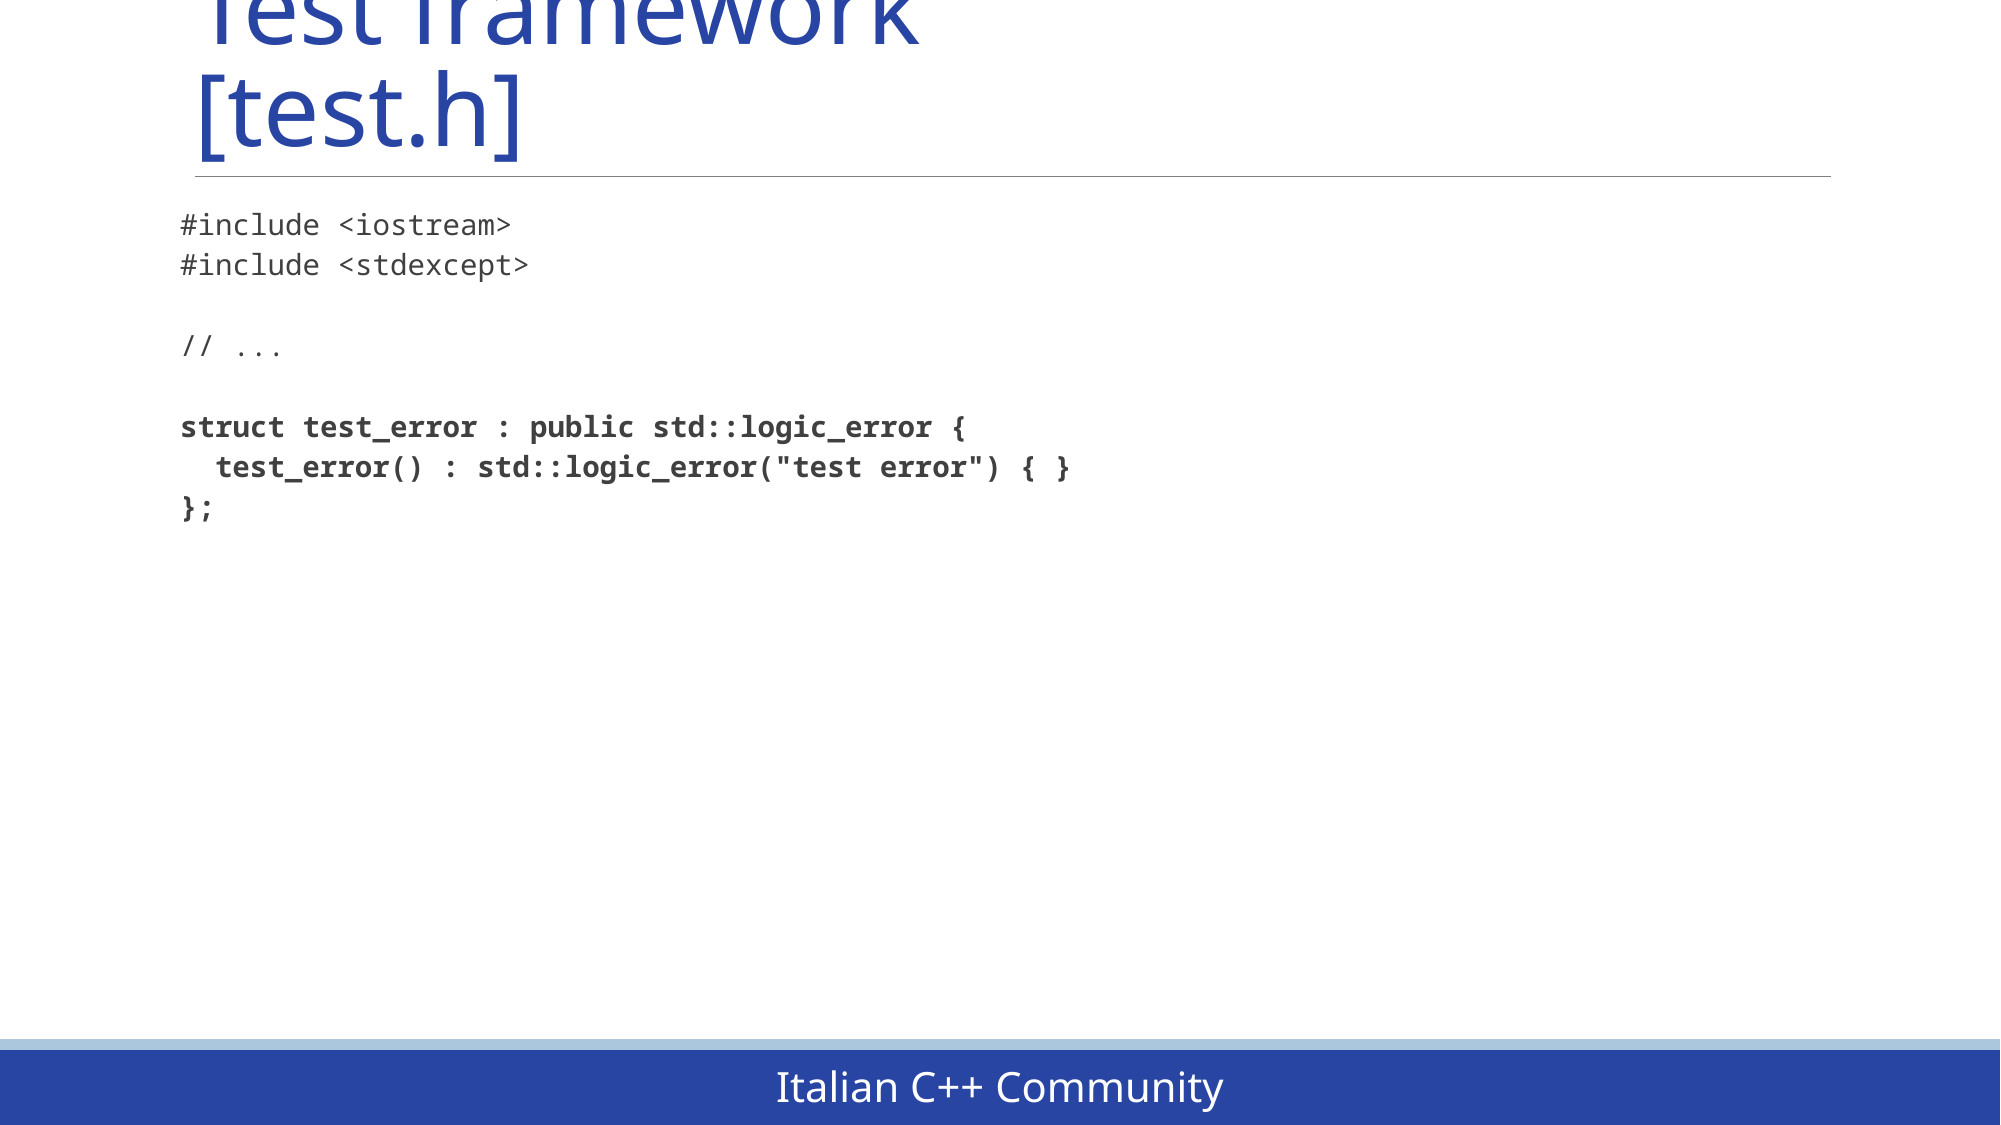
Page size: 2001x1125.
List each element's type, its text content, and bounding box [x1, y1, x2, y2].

list #include <iostream> #include <stdexcept> // ... struct test_error : public std::logic_error { test_error() : std::logic_error("test error") { } }; [179, 202, 1830, 1011]
title Test framework [test.h] [179, 2, 1830, 175]
